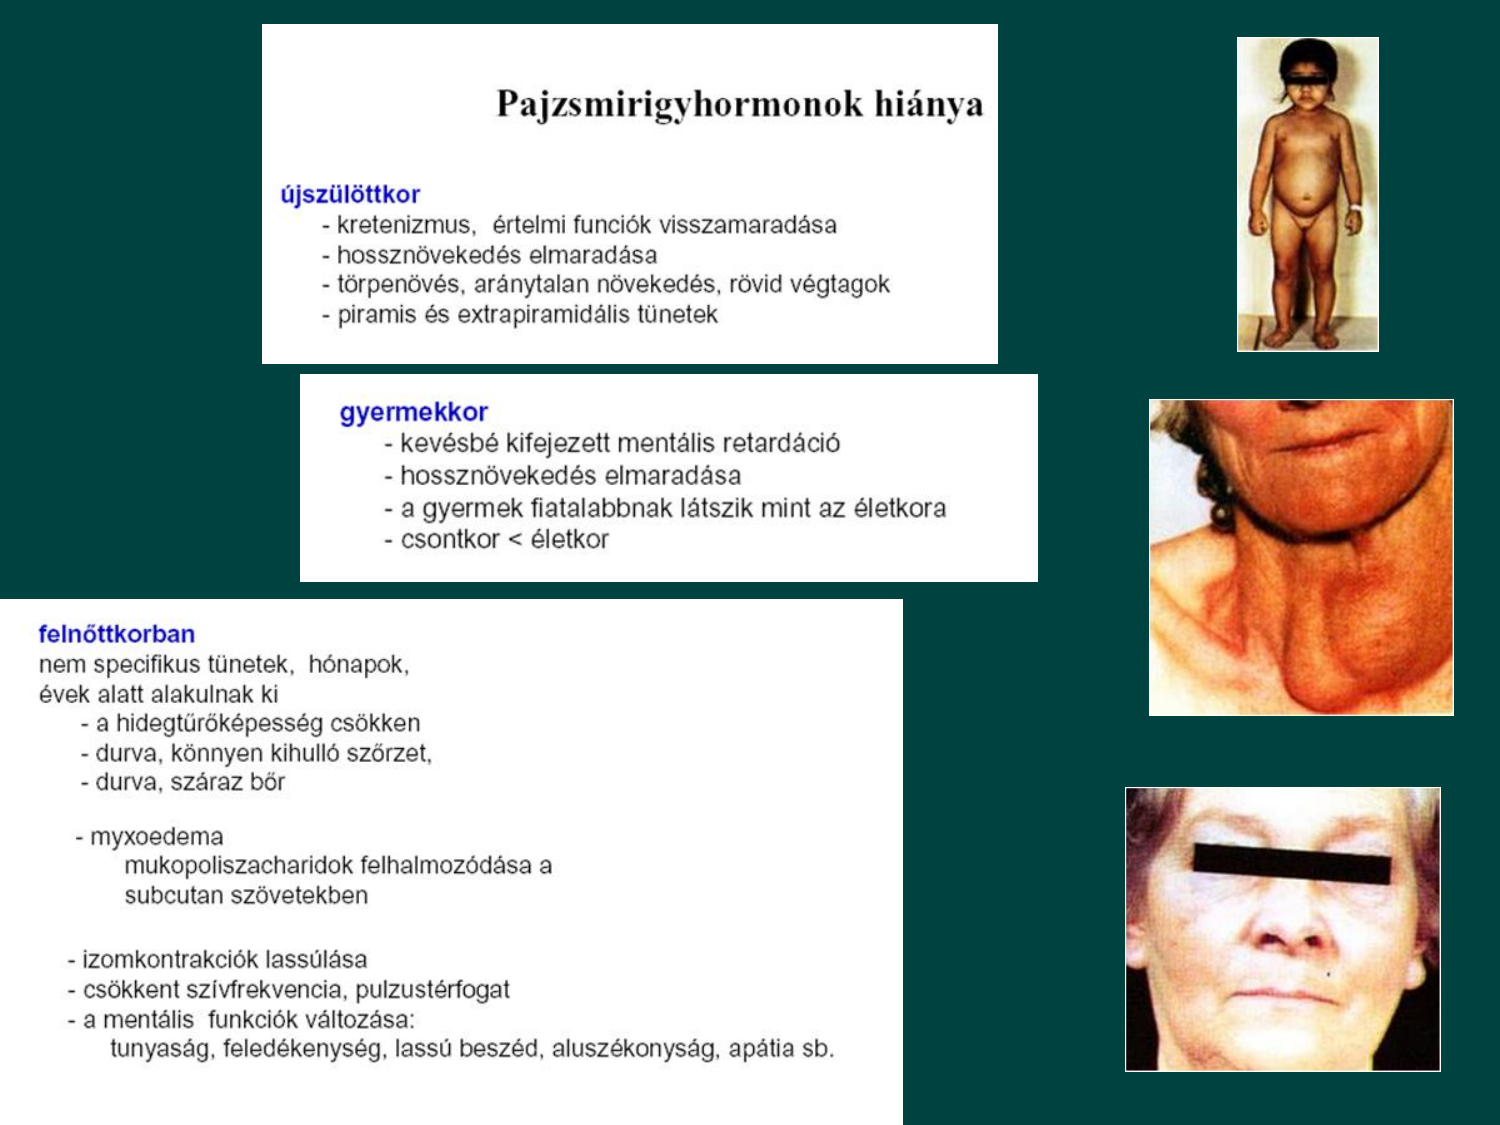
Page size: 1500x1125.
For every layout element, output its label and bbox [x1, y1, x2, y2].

picture [300, 374, 1038, 582]
picture [1237, 37, 1379, 352]
picture [262, 24, 998, 364]
picture [1125, 787, 1441, 1072]
picture [1149, 399, 1454, 716]
picture [0, 599, 903, 1125]
